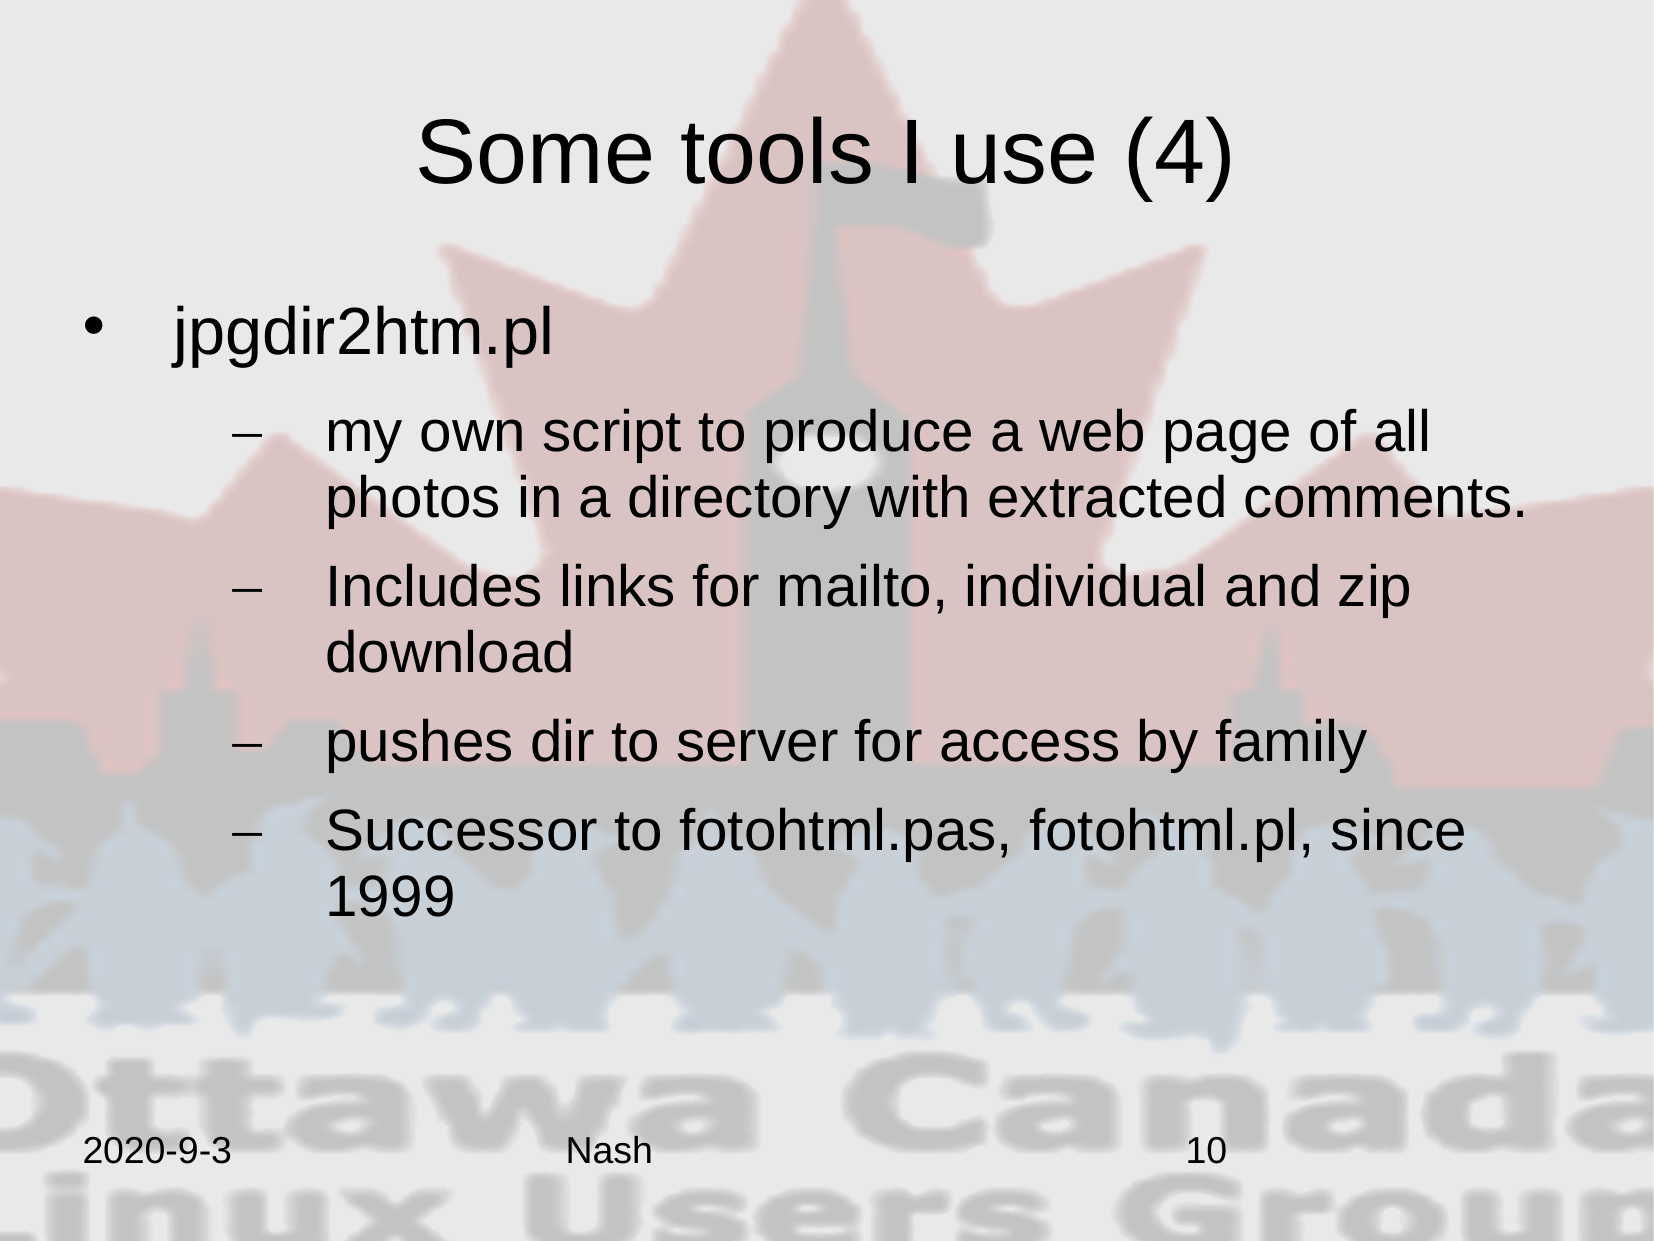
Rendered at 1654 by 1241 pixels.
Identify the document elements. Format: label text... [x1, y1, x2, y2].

title Some tools I use (4) [82, 49, 1571, 257]
picture [0, 0, 1654, 1241]
list jpgdir2htm.pl my own script to produce a web page of all photos in a directory with extracted comments. Includes links for mailto, individual and zip download pushes dir to server for access by family Successor to fotohtml.pas, fotohtml.pl, since 1999 [82, 290, 1571, 1010]
